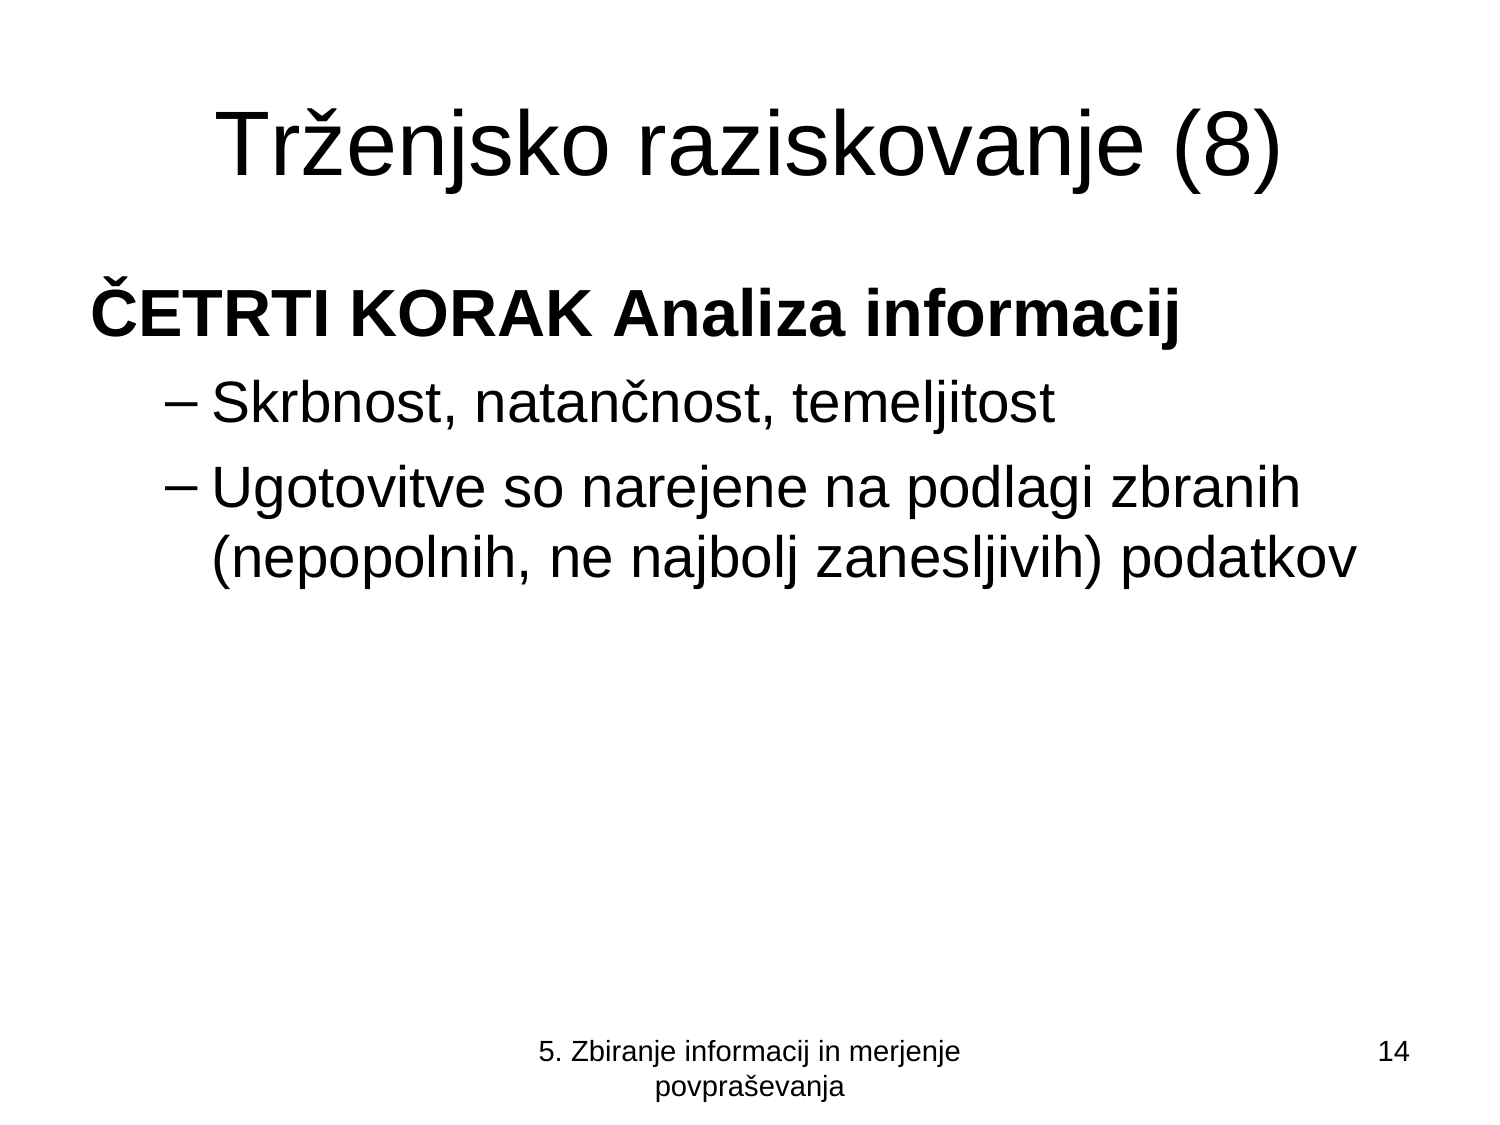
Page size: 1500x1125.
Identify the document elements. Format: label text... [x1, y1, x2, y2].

text_box 5. Zbiranje informacij in merjenje povpraševanja [512, 1024, 988, 1103]
list ČETRTI KORAK Analiza informacij Skrbnost, natančnost, temeljitost Ugotovitve so narejene na podlagi zbranih (nepopolnih, ne najbolj zanesljivih) podatkov [75, 262, 1426, 1006]
title Trženjsko raziskovanje (8) [75, 45, 1426, 233]
text_box <number> [1074, 1024, 1426, 1103]
